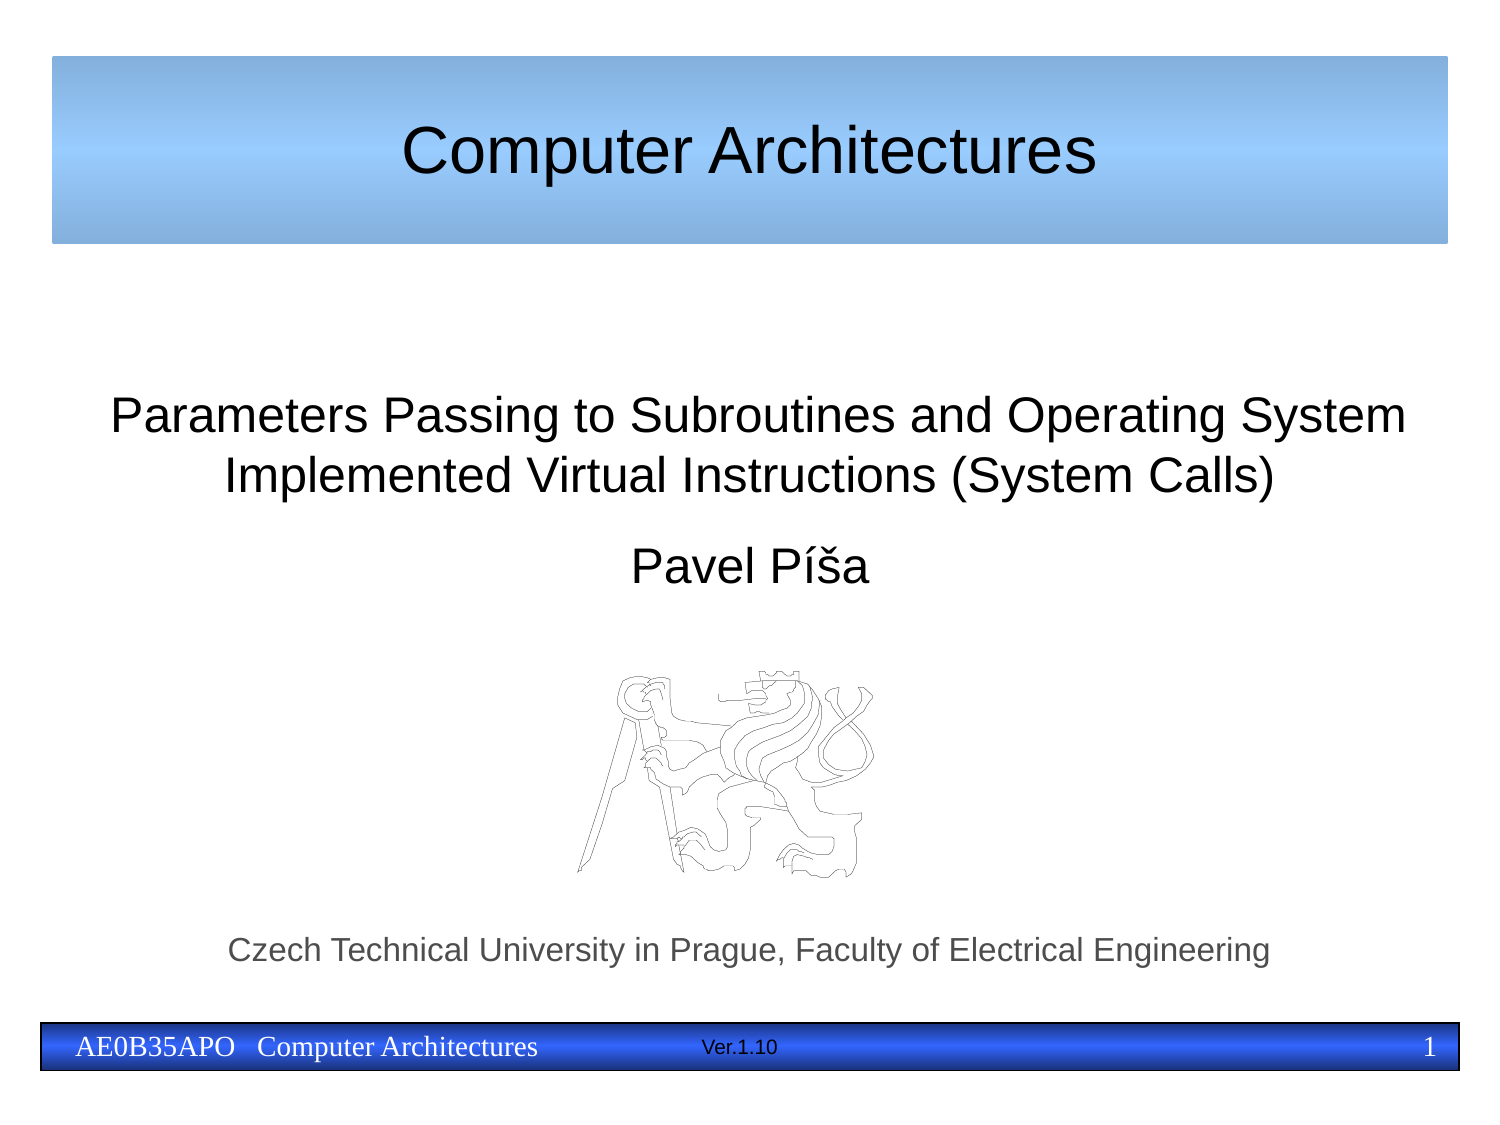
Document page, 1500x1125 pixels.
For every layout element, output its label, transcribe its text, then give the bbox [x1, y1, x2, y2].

chart [574, 668, 879, 884]
title Computer Architectures [52, 56, 1448, 244]
text_box Czech Technical University in Prague, Faculty of Electrical Engineering [199, 920, 1301, 977]
text_box Parameters Passing to Subroutines and Operating System Implemented Virtual Instructions (System Calls) Pavel Píša [53, 374, 1447, 602]
text_box Ver.1.10 [686, 1028, 805, 1065]
